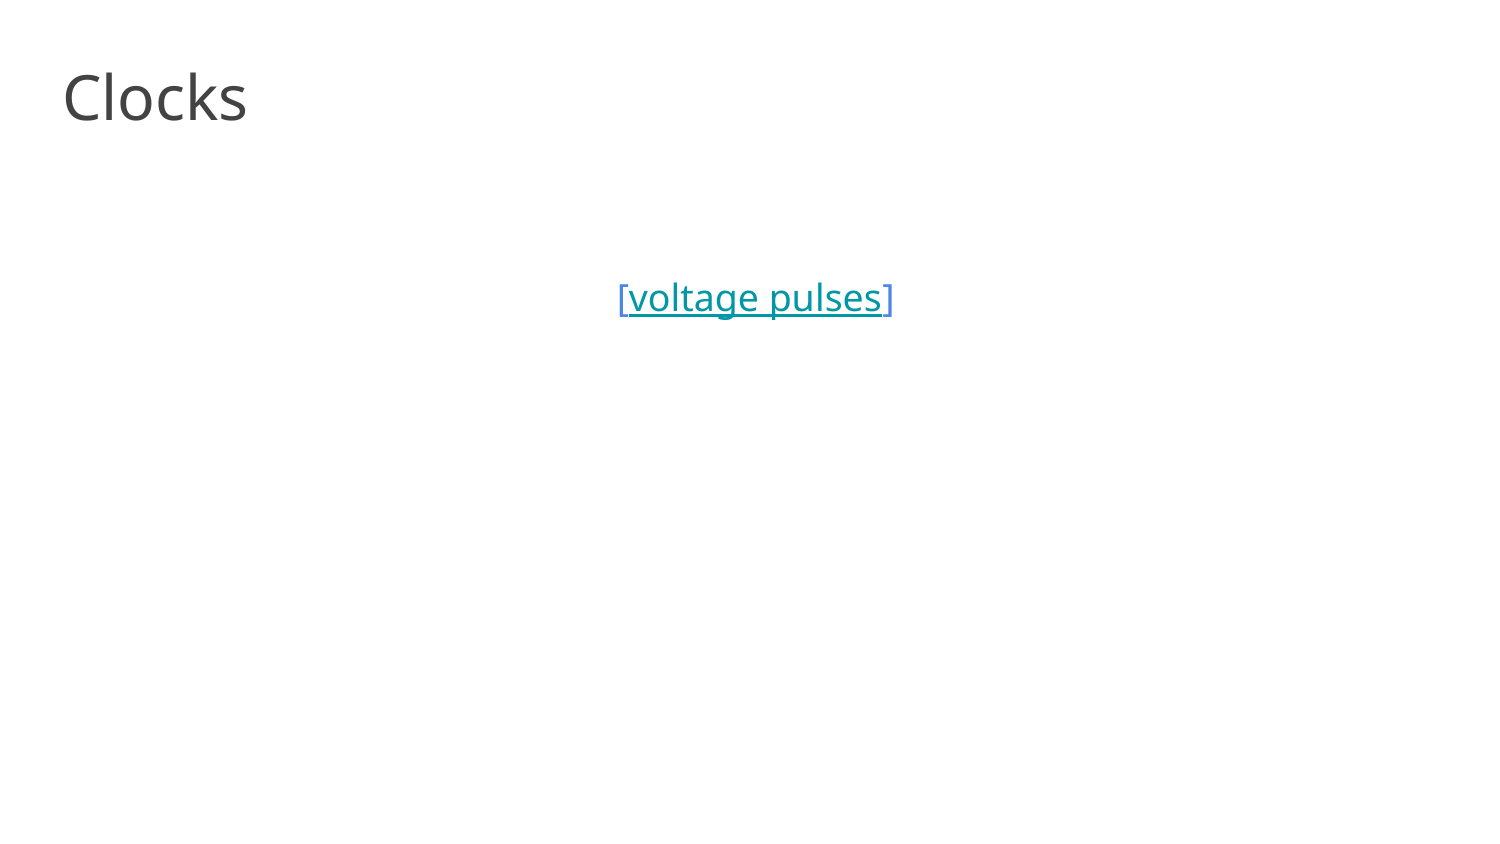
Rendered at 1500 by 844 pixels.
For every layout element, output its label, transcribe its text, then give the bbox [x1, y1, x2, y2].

text_box Clocks [14, 43, 1022, 157]
text_box [voltage pulses] [151, 258, 1349, 474]
